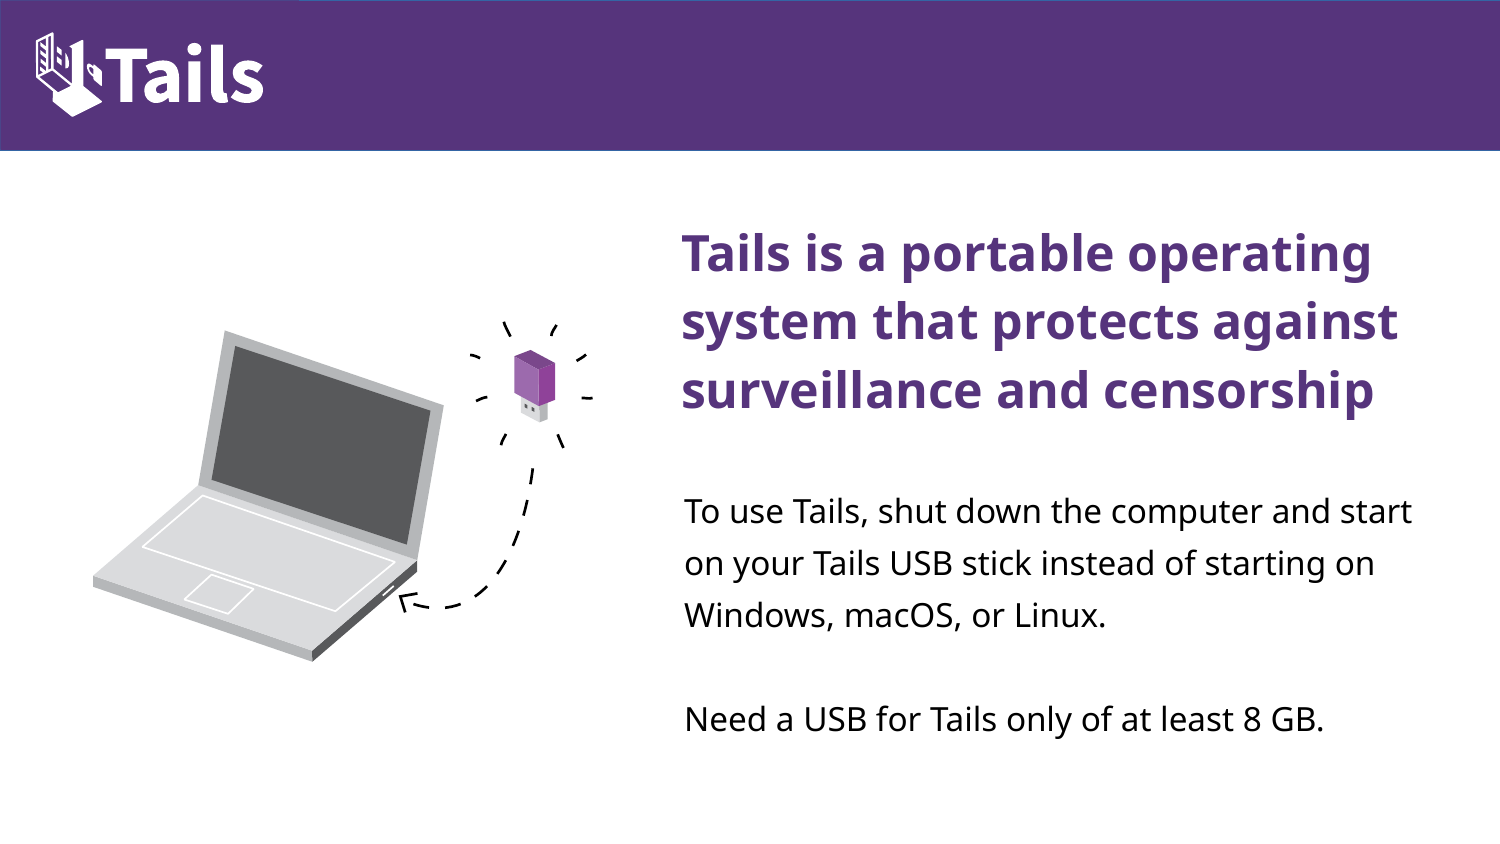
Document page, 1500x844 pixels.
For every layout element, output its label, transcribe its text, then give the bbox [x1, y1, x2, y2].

title Tails is a portable operating system that protects against surveillance and censorship [681, 194, 1426, 447]
text_box To use Tails, shut down the computer and start on your Tails USB stick instead of starting on Windows, macOS, or Linux. Need a USB for Tails only of at least 8 GB. [669, 473, 1457, 729]
picture [93, 321, 594, 662]
